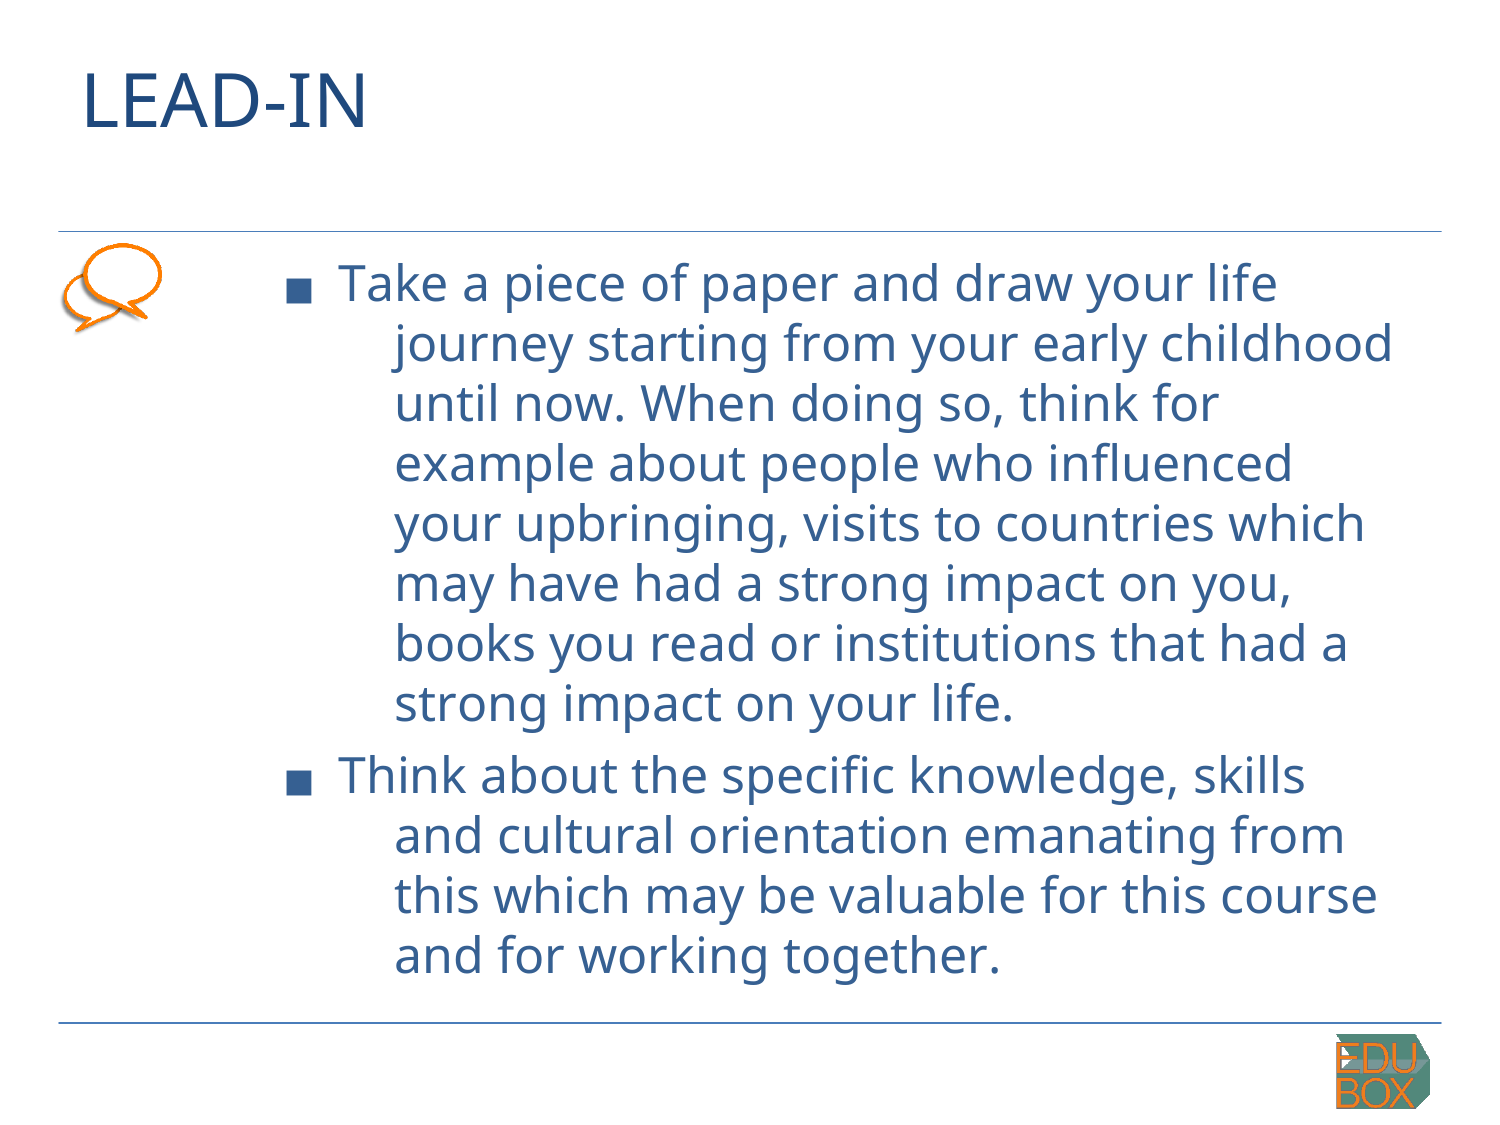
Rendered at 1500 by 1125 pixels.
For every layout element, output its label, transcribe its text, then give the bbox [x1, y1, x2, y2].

list Take a piece of paper and draw your life journey starting from your early childhood until now. When doing so, think for example about people who influenced your upbringing, visits to countries which may have had a strong impact on you, books you read or institutions that had a strong impact on your life. Think about the specific knowledge, skills and cultural orientation emanating from this which may be valuable for this course and for working together. [135, 244, 1420, 379]
picture [58, 243, 162, 339]
picture [1328, 1028, 1437, 1114]
title LEAD-IN [64, 42, 1040, 153]
